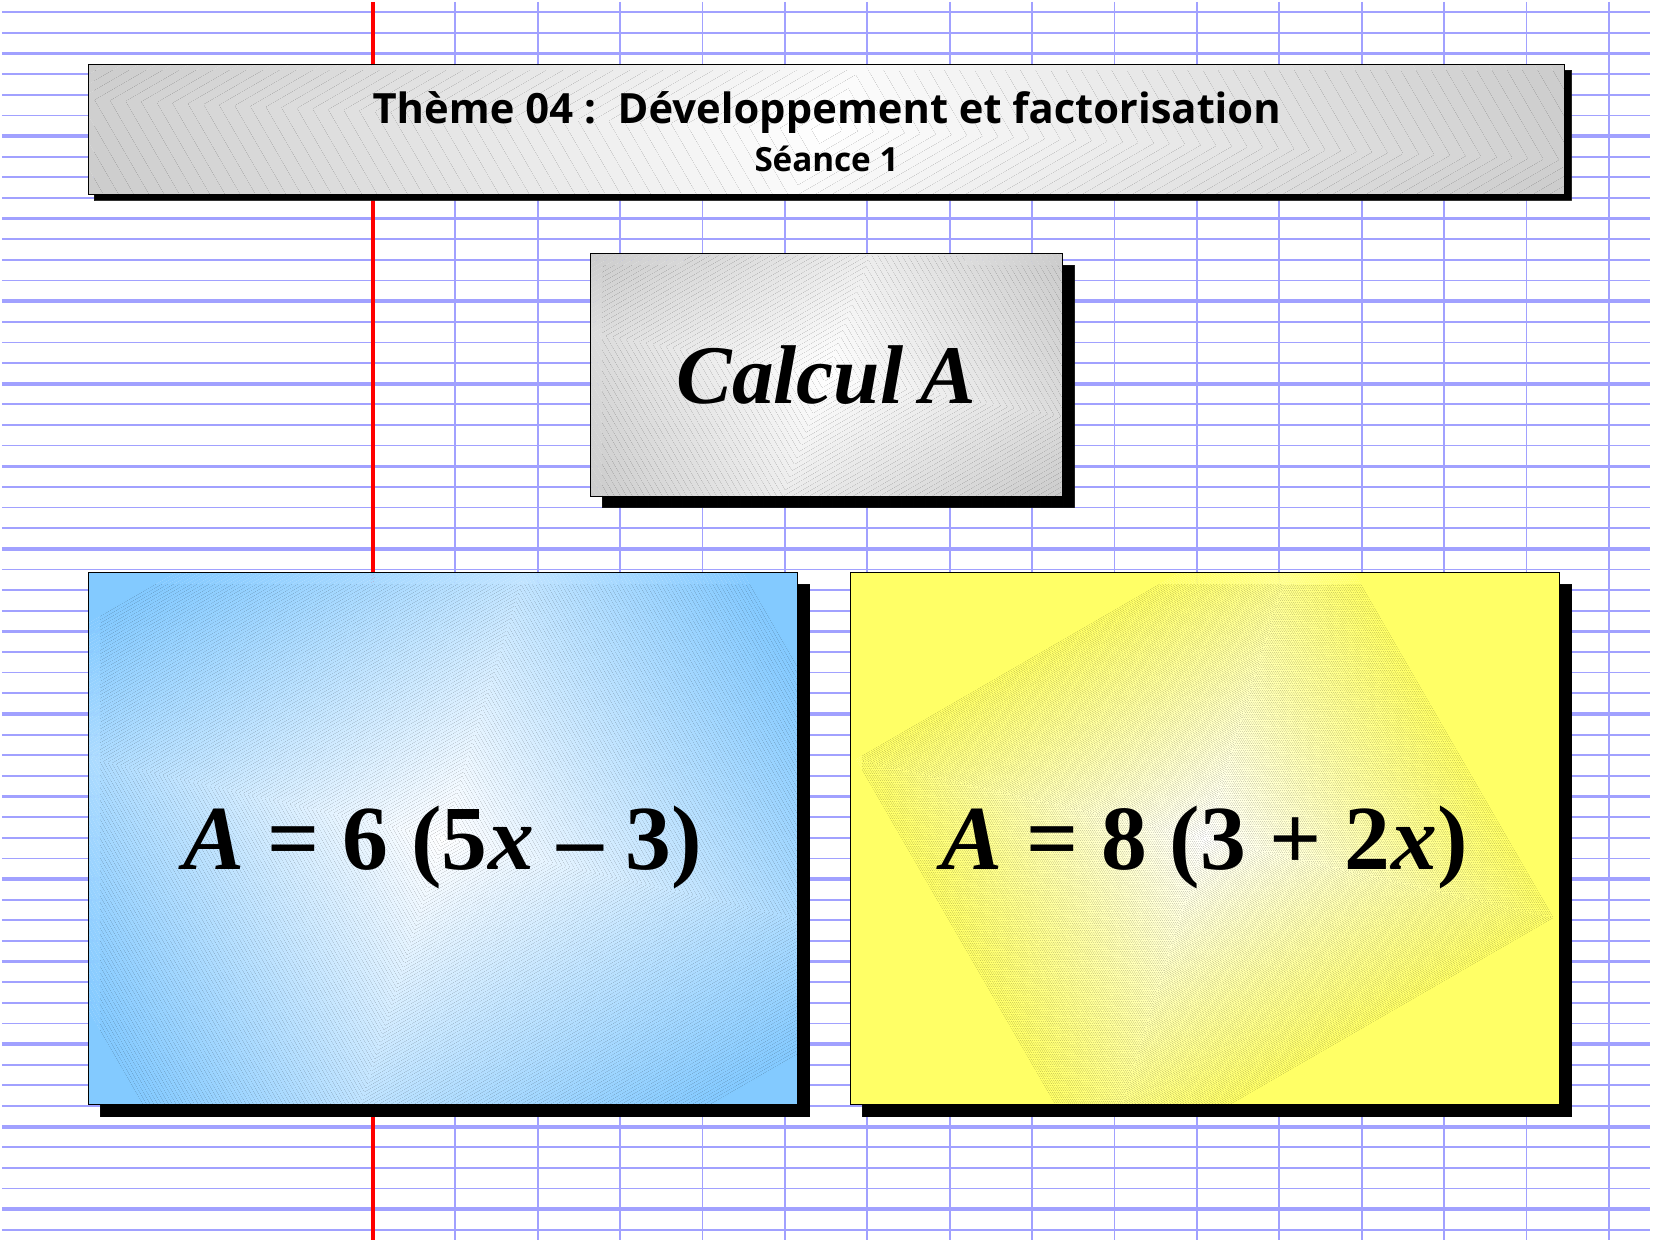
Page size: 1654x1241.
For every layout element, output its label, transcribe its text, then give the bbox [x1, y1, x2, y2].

picture [0, 0, 1654, 1241]
text_box A = 8 (3 + 2x) [850, 572, 1560, 1105]
text_box Calcul A [590, 253, 1063, 497]
text_box Thème 04 : Développement et factorisation Séance 1 [88, 64, 1565, 195]
text_box A = 6 (5x – 3) [88, 572, 798, 1105]
